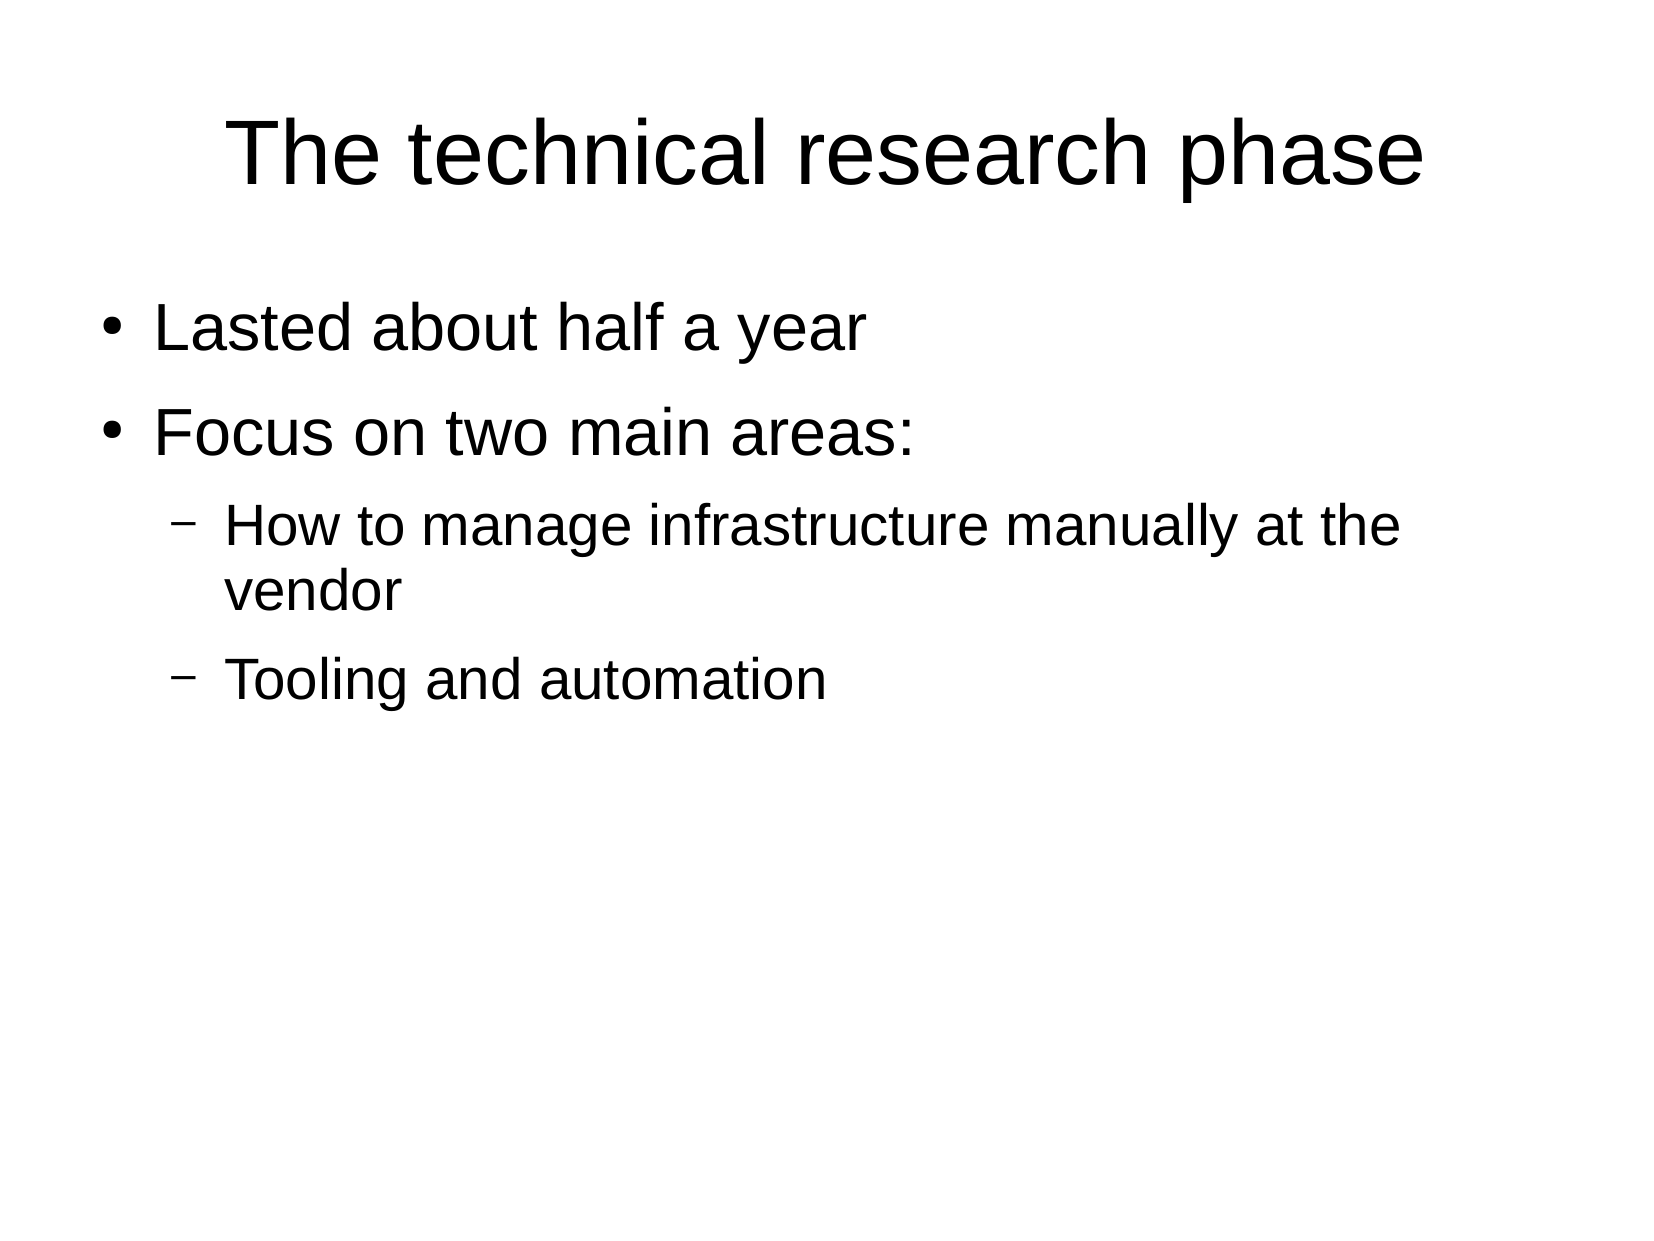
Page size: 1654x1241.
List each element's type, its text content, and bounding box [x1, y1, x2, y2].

list Lasted about half a year Focus on two main areas: How to manage infrastructure manually at the vendor Tooling and automation [82, 290, 1571, 1010]
title The technical research phase [82, 49, 1571, 257]
